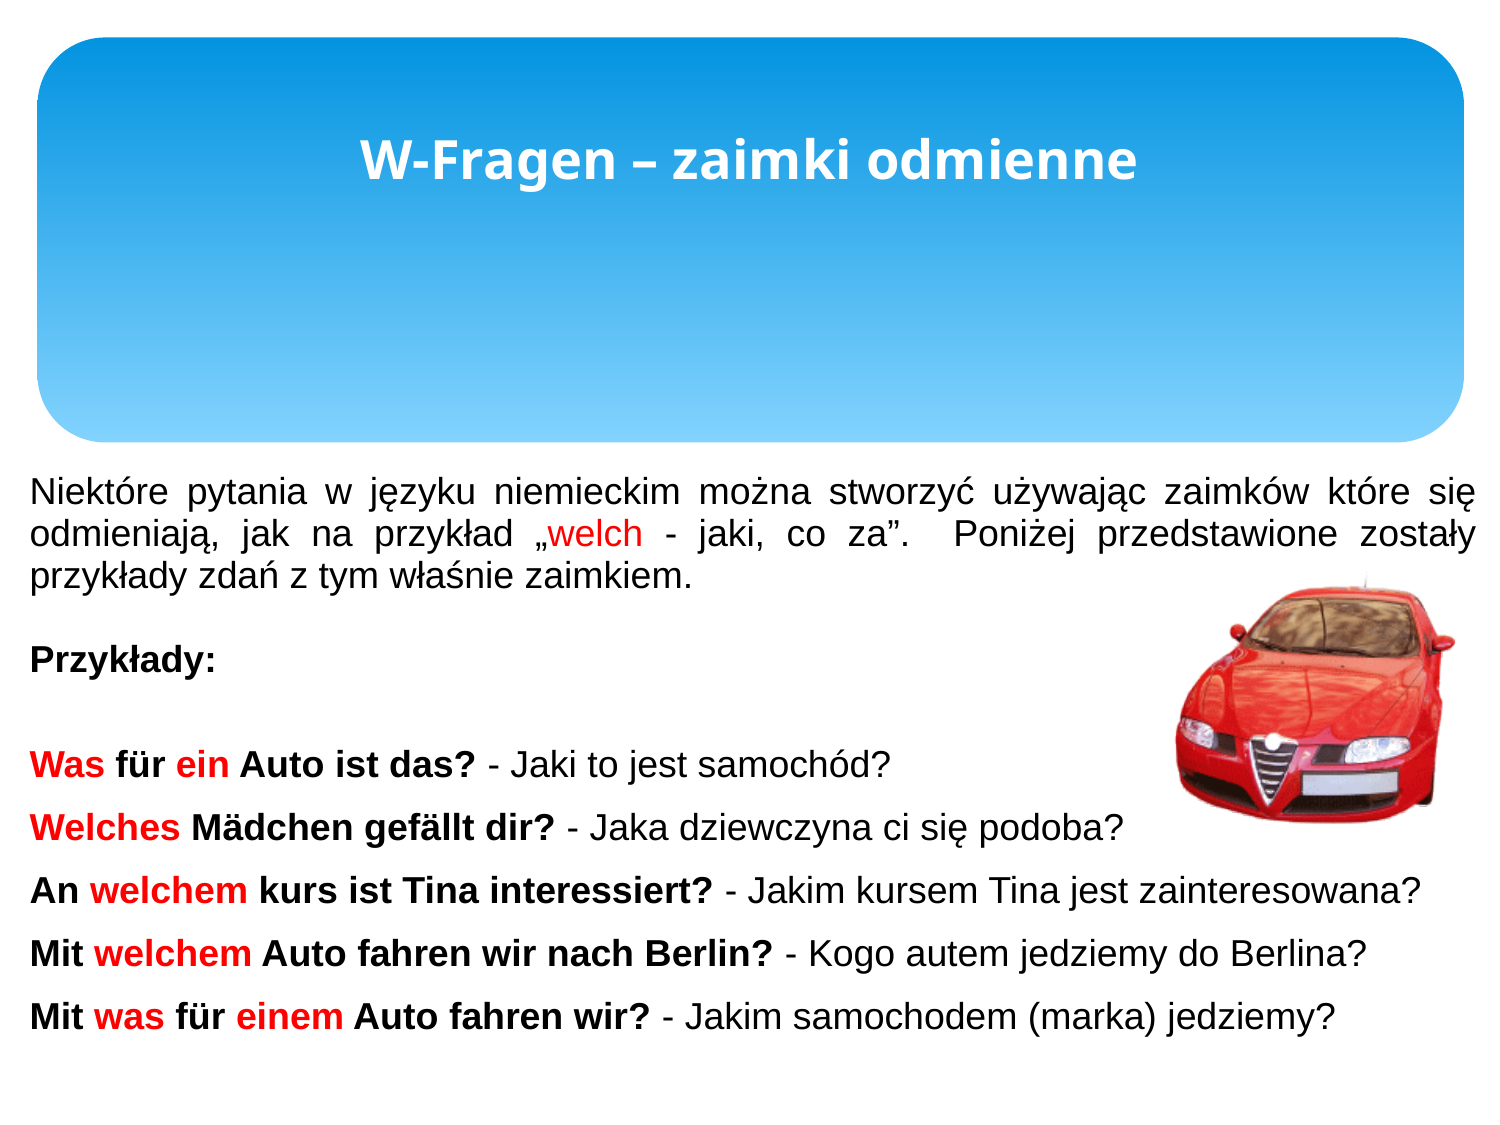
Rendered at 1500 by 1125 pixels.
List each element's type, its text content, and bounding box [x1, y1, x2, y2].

subtitle Niektóre pytania w języku niemieckim można stworzyć używając zaimków które się odmieniają, jak na przykład „welch - jaki, co za”. Poniżej przedstawione zostały przykłady zdań z tym właśnie zaimkiem. Przykłady: Was für ein Auto ist das? - Jaki to jest samochód? Welches Mädchen gefällt dir? - Jaka dziewczyna ci się podoba? An welchem kurs ist Tina interessiert? - Jakim kursem Tina jest zainteresowana? Mit welchem Auto fahren wir nach Berlin? - Kogo autem jedziemy do Berlina? Mit was für einem Auto fahren wir? - Jakim samochodem (marka) jedziemy? [29, 465, 1477, 1125]
title W-Fragen – zaimki odmienne [75, 62, 1425, 254]
picture [1151, 572, 1465, 827]
